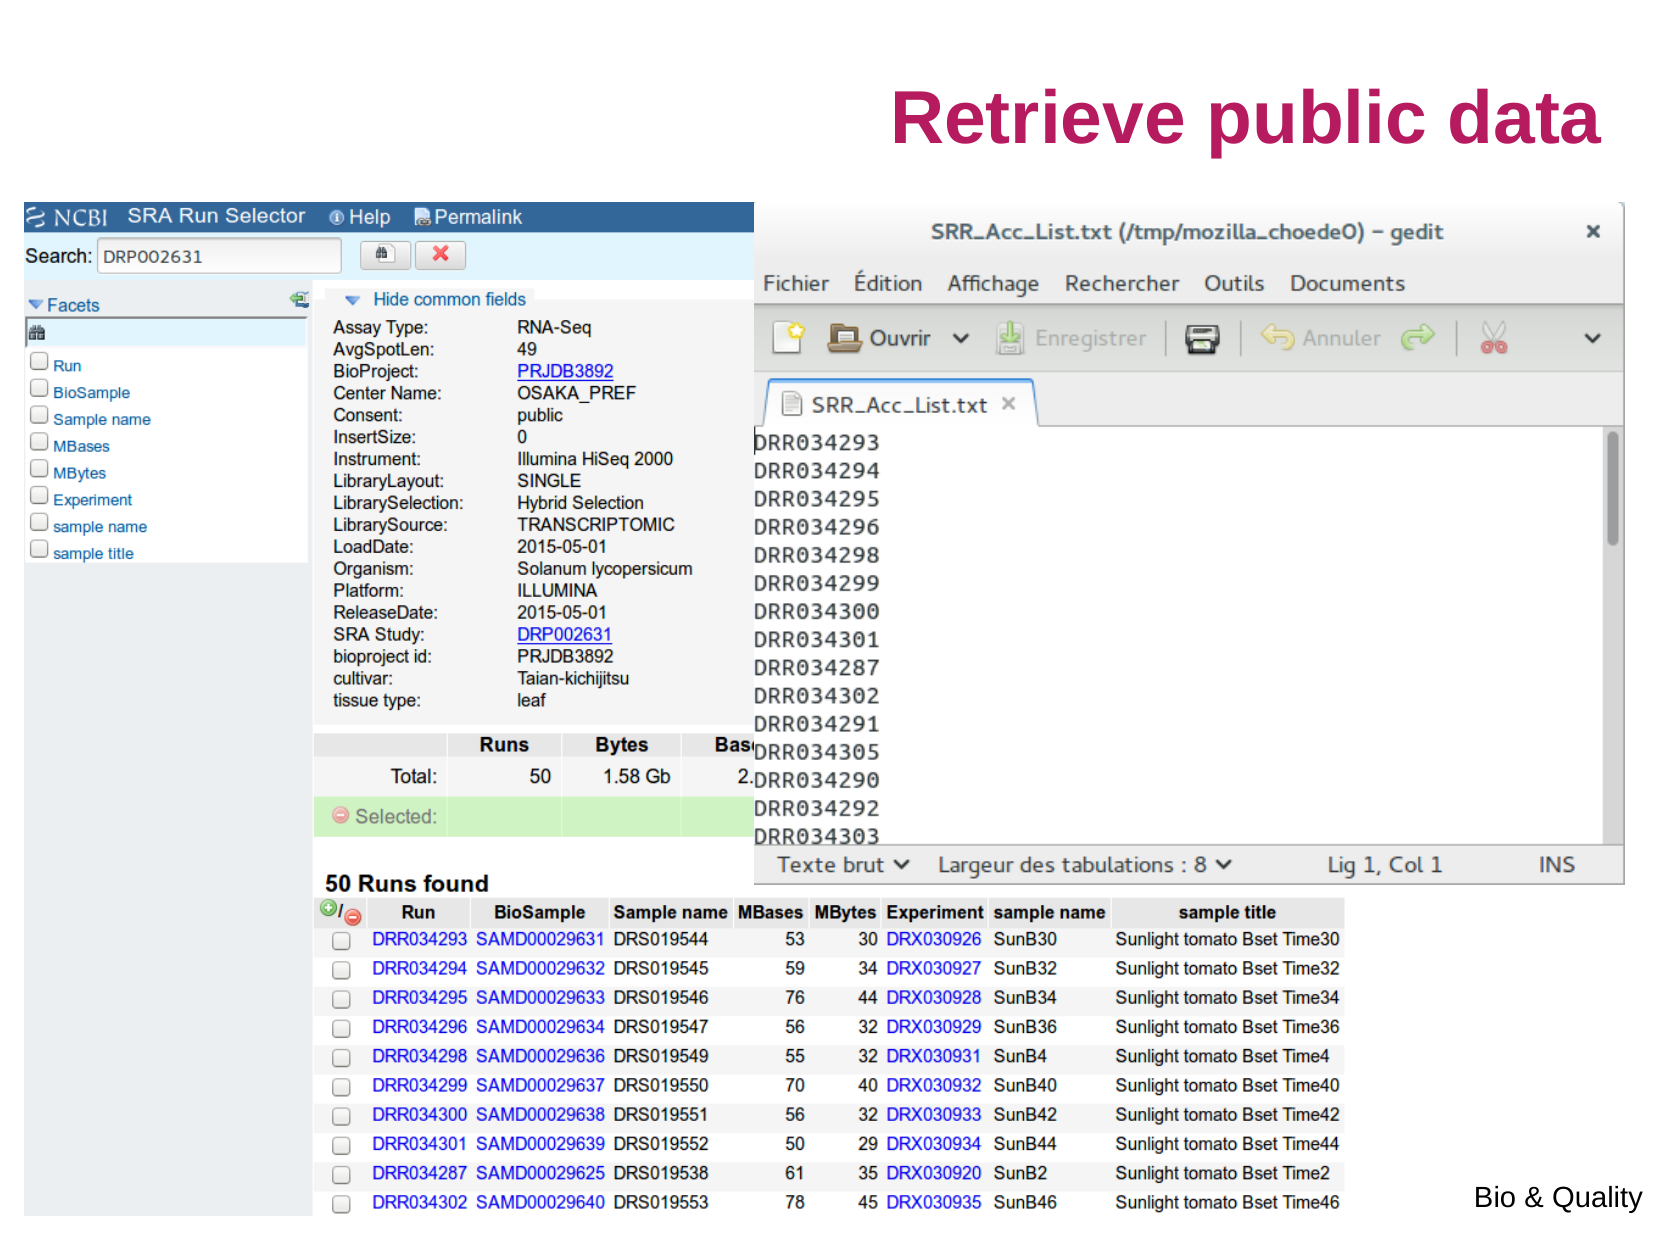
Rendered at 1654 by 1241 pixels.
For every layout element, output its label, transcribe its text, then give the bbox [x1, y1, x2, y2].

picture [24, 202, 1625, 1216]
text_box Retrieve public data [117, 49, 1603, 178]
